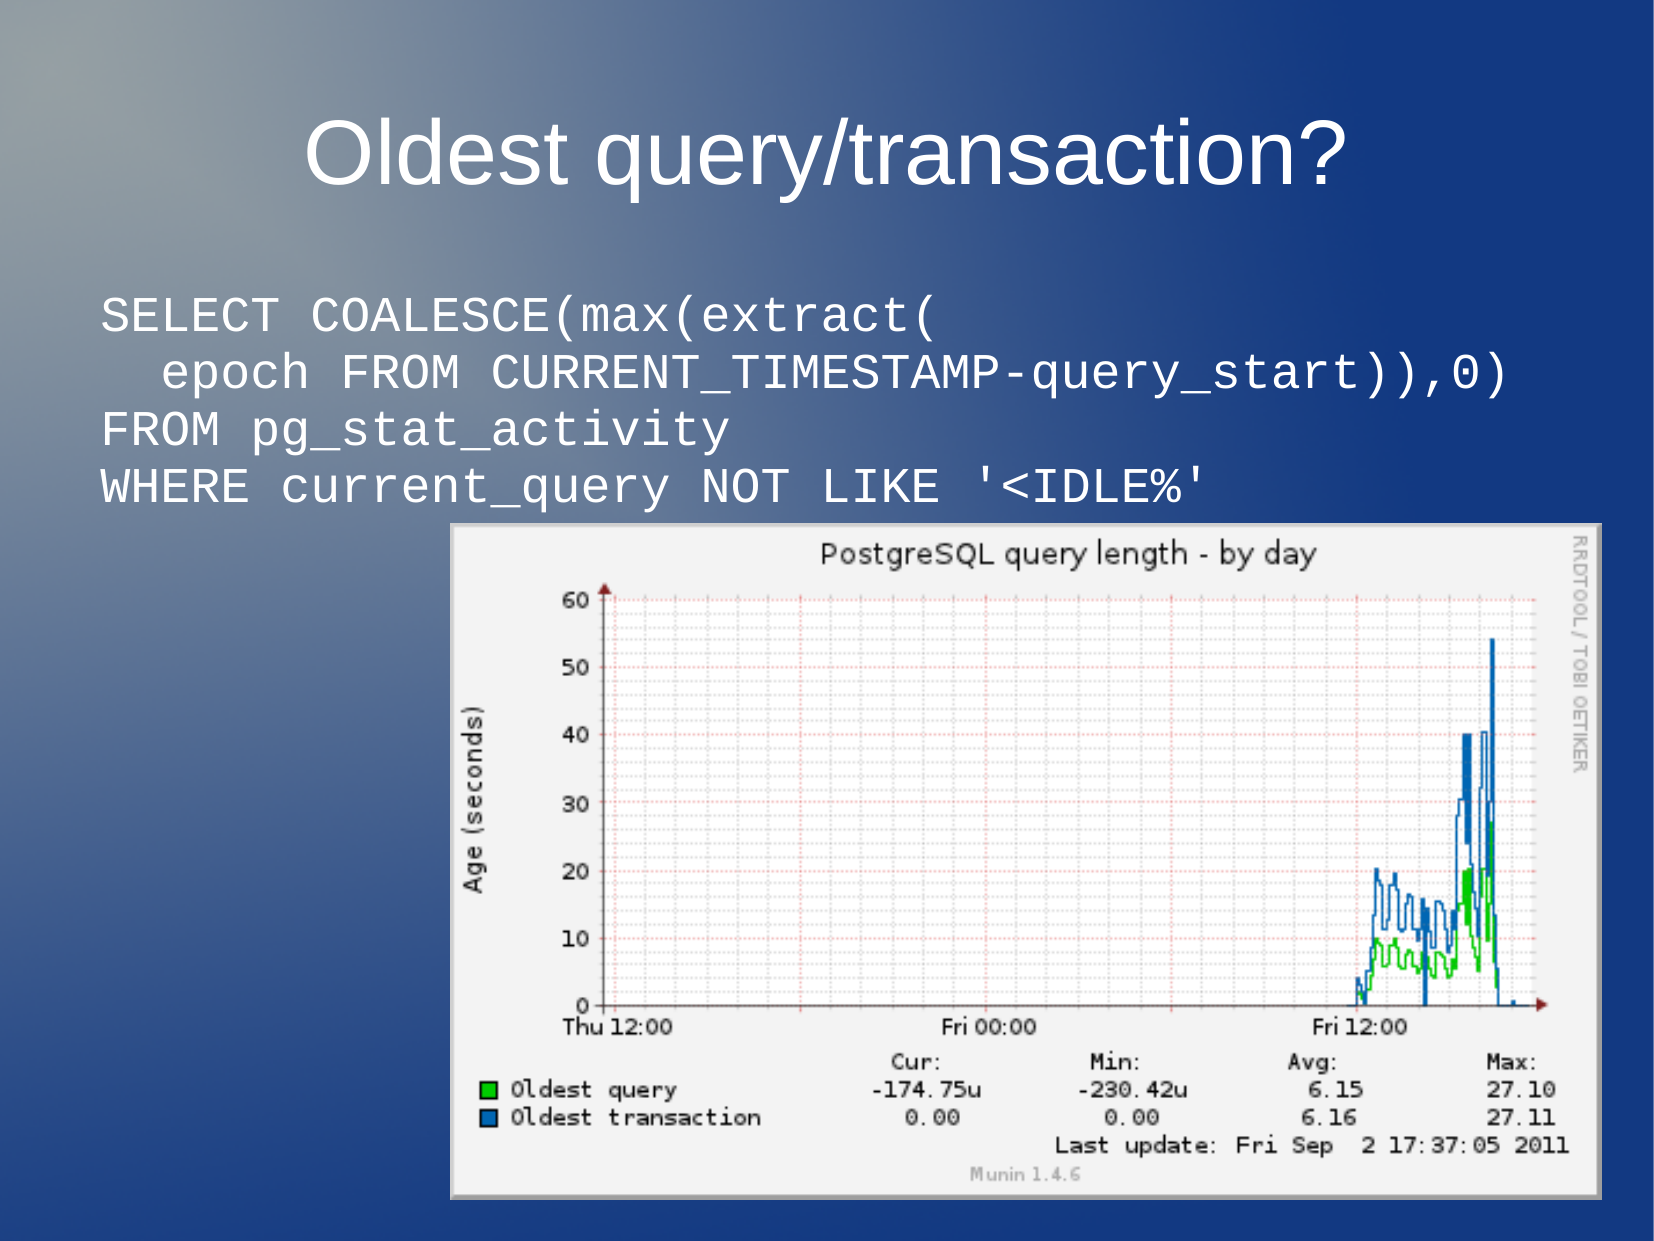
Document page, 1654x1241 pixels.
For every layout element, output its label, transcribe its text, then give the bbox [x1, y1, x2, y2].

list SELECT COALESCE(max(extract( epoch FROM CURRENT_TIMESTAMP-query_start)),0) FROM pg_stat_activity WHERE current_query NOT LIKE '<IDLE%' [82, 290, 1571, 1109]
picture [0, 0, 1654, 1241]
title Oldest query/transaction? [82, 49, 1571, 257]
